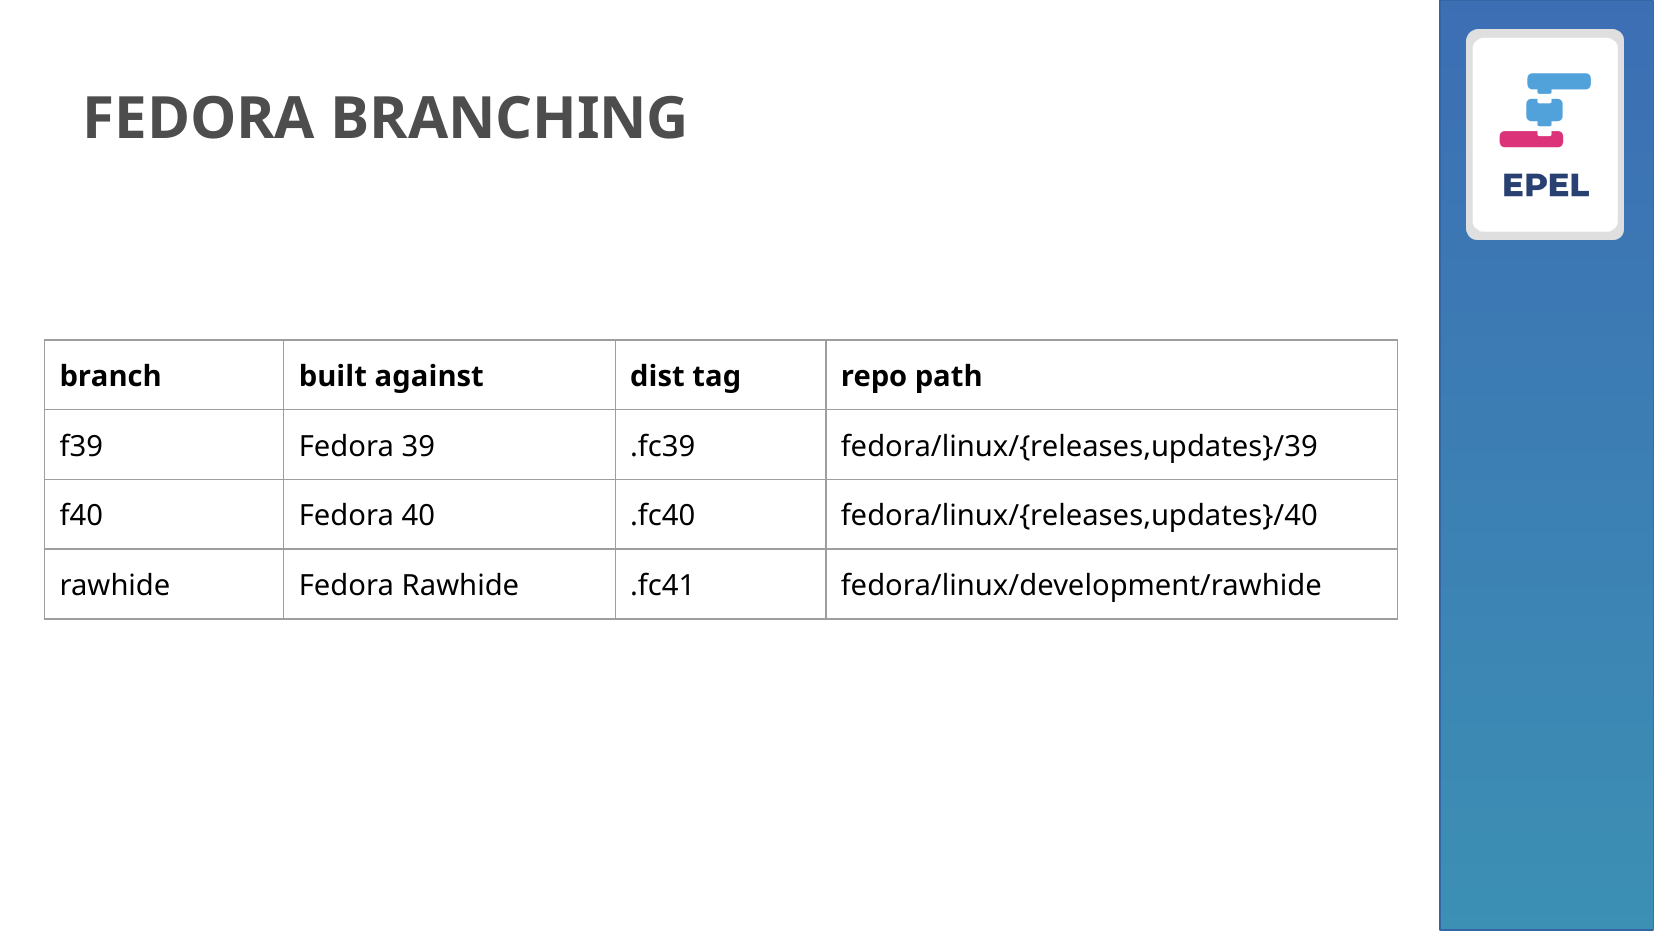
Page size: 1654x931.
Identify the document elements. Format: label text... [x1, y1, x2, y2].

table_cell .fc40 [616, 480, 825, 548]
picture [1466, 29, 1624, 240]
table_header repo path [827, 341, 1397, 409]
table_cell rawhide [45, 550, 283, 618]
table_cell .fc39 [616, 410, 825, 479]
table_header branch [45, 341, 283, 409]
table_cell Fedora Rawhide [284, 550, 615, 618]
table_cell Fedora 39 [284, 410, 615, 479]
table_cell fedora/linux/{releases,updates}/39 [827, 410, 1397, 479]
table_cell .fc41 [616, 550, 825, 618]
table_header built against [284, 341, 615, 409]
text_box FEDORA BRANCHING [82, 37, 1398, 193]
table_cell f39 [45, 410, 283, 479]
table_cell f40 [45, 480, 283, 548]
table_cell fedora/linux/development/rawhide [827, 550, 1397, 618]
table_cell fedora/linux/{releases,updates}/40 [827, 480, 1397, 548]
table_cell Fedora 40 [284, 480, 615, 548]
table_header dist tag [616, 341, 825, 409]
